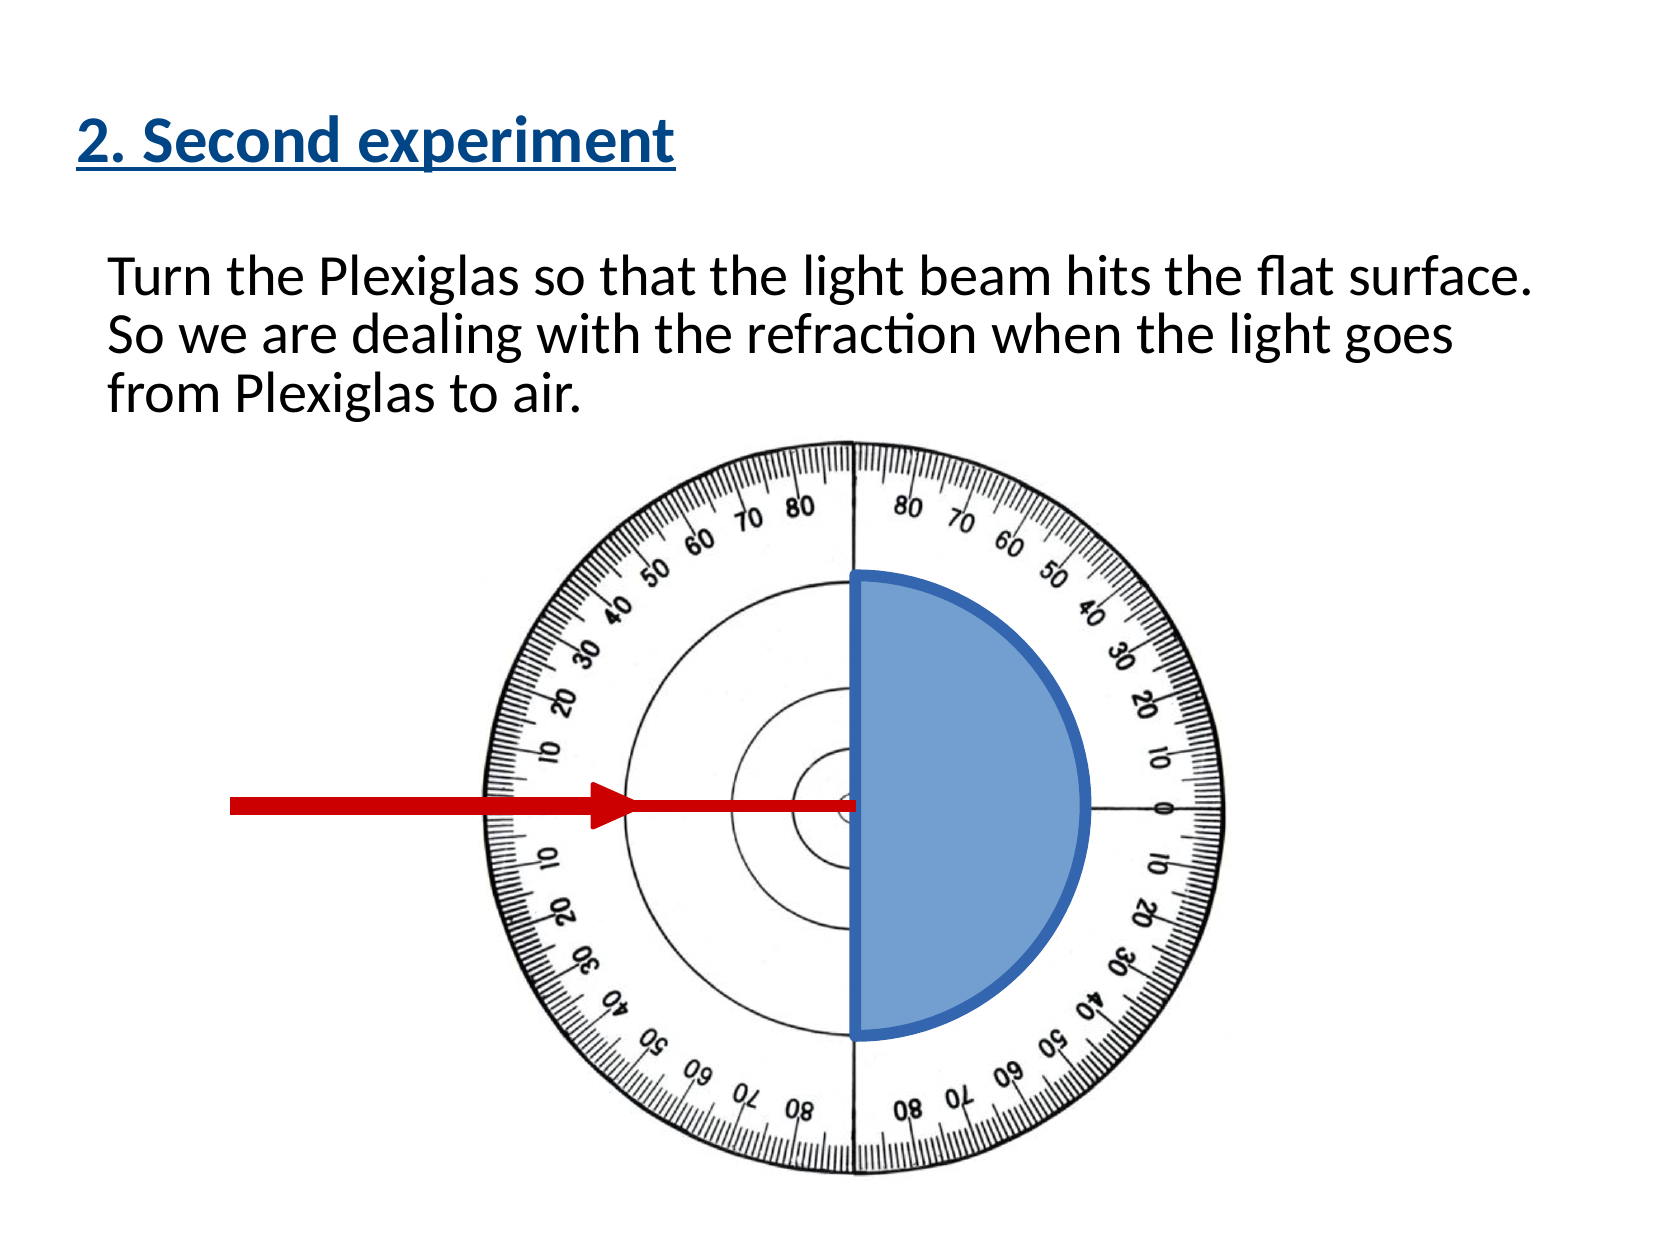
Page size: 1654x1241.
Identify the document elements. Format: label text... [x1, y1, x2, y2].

picture [477, 474, 1232, 1187]
text_box 2. Second experiment [61, 104, 1524, 202]
text_box Turn the Plexiglas so that the light beam hits the flat surface. So we are dealing with the refraction when the light goes from Plexiglas to air. [92, 244, 1558, 474]
text_box [855, 575, 1086, 1036]
